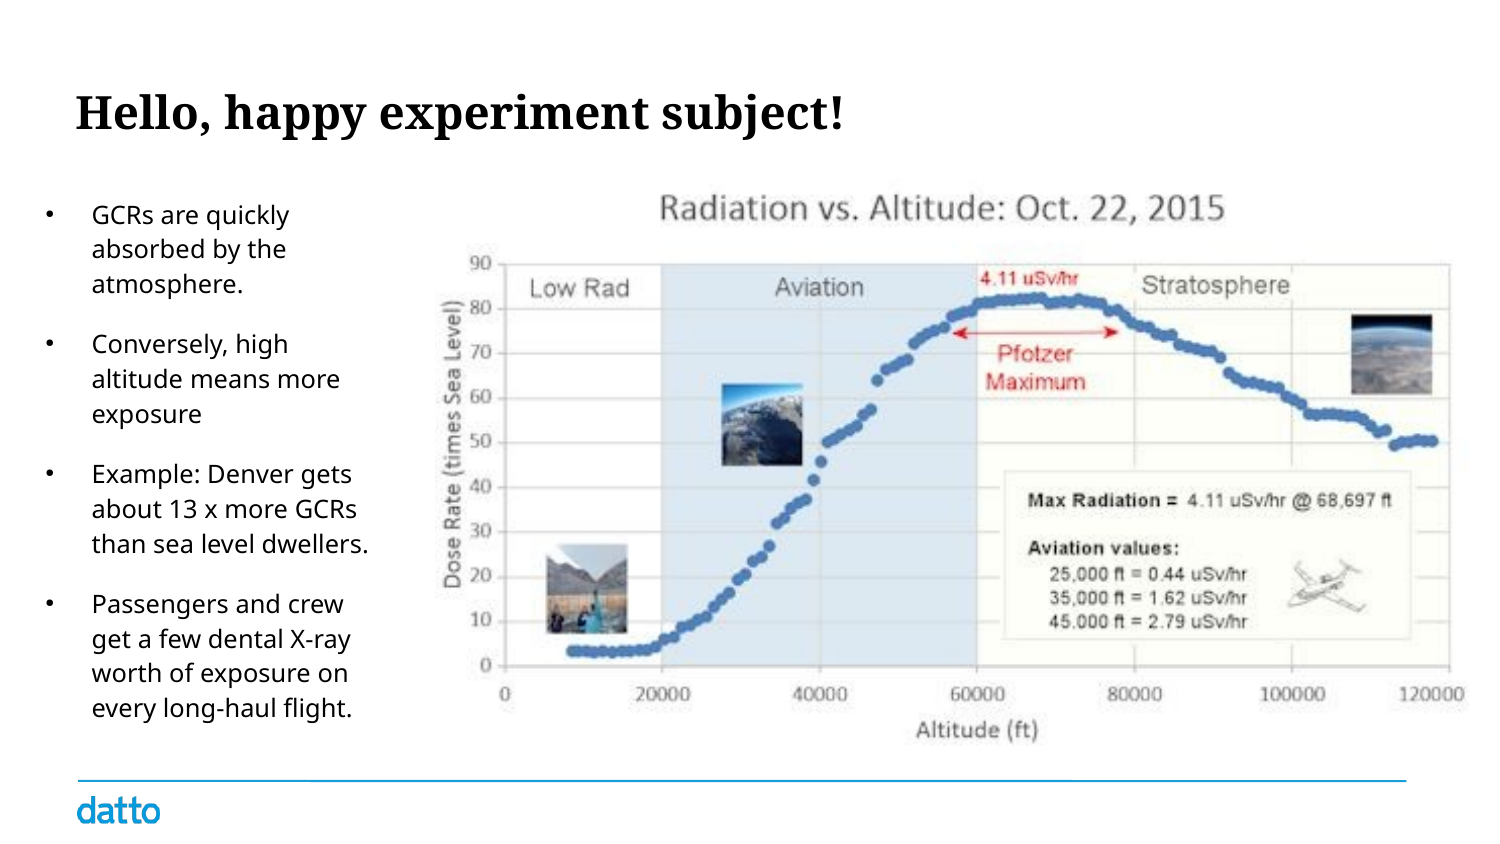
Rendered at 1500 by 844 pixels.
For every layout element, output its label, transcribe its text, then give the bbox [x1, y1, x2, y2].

picture [82, 808, 91, 819]
title Hello, happy experiment subject! [75, 51, 1404, 172]
picture [95, 796, 133, 824]
picture [146, 808, 156, 819]
picture [136, 796, 160, 824]
picture [122, 808, 133, 824]
list GCRs are quickly absorbed by the atmosphere. Conversely, high altitude means more exposure Example: Denver gets about 13 x more GCRs than sea level dwellers. Passengers and crew get a few dental X-ray worth of exposure on every long-haul flight. [30, 197, 376, 751]
picture [435, 179, 1469, 754]
picture [77, 796, 91, 808]
